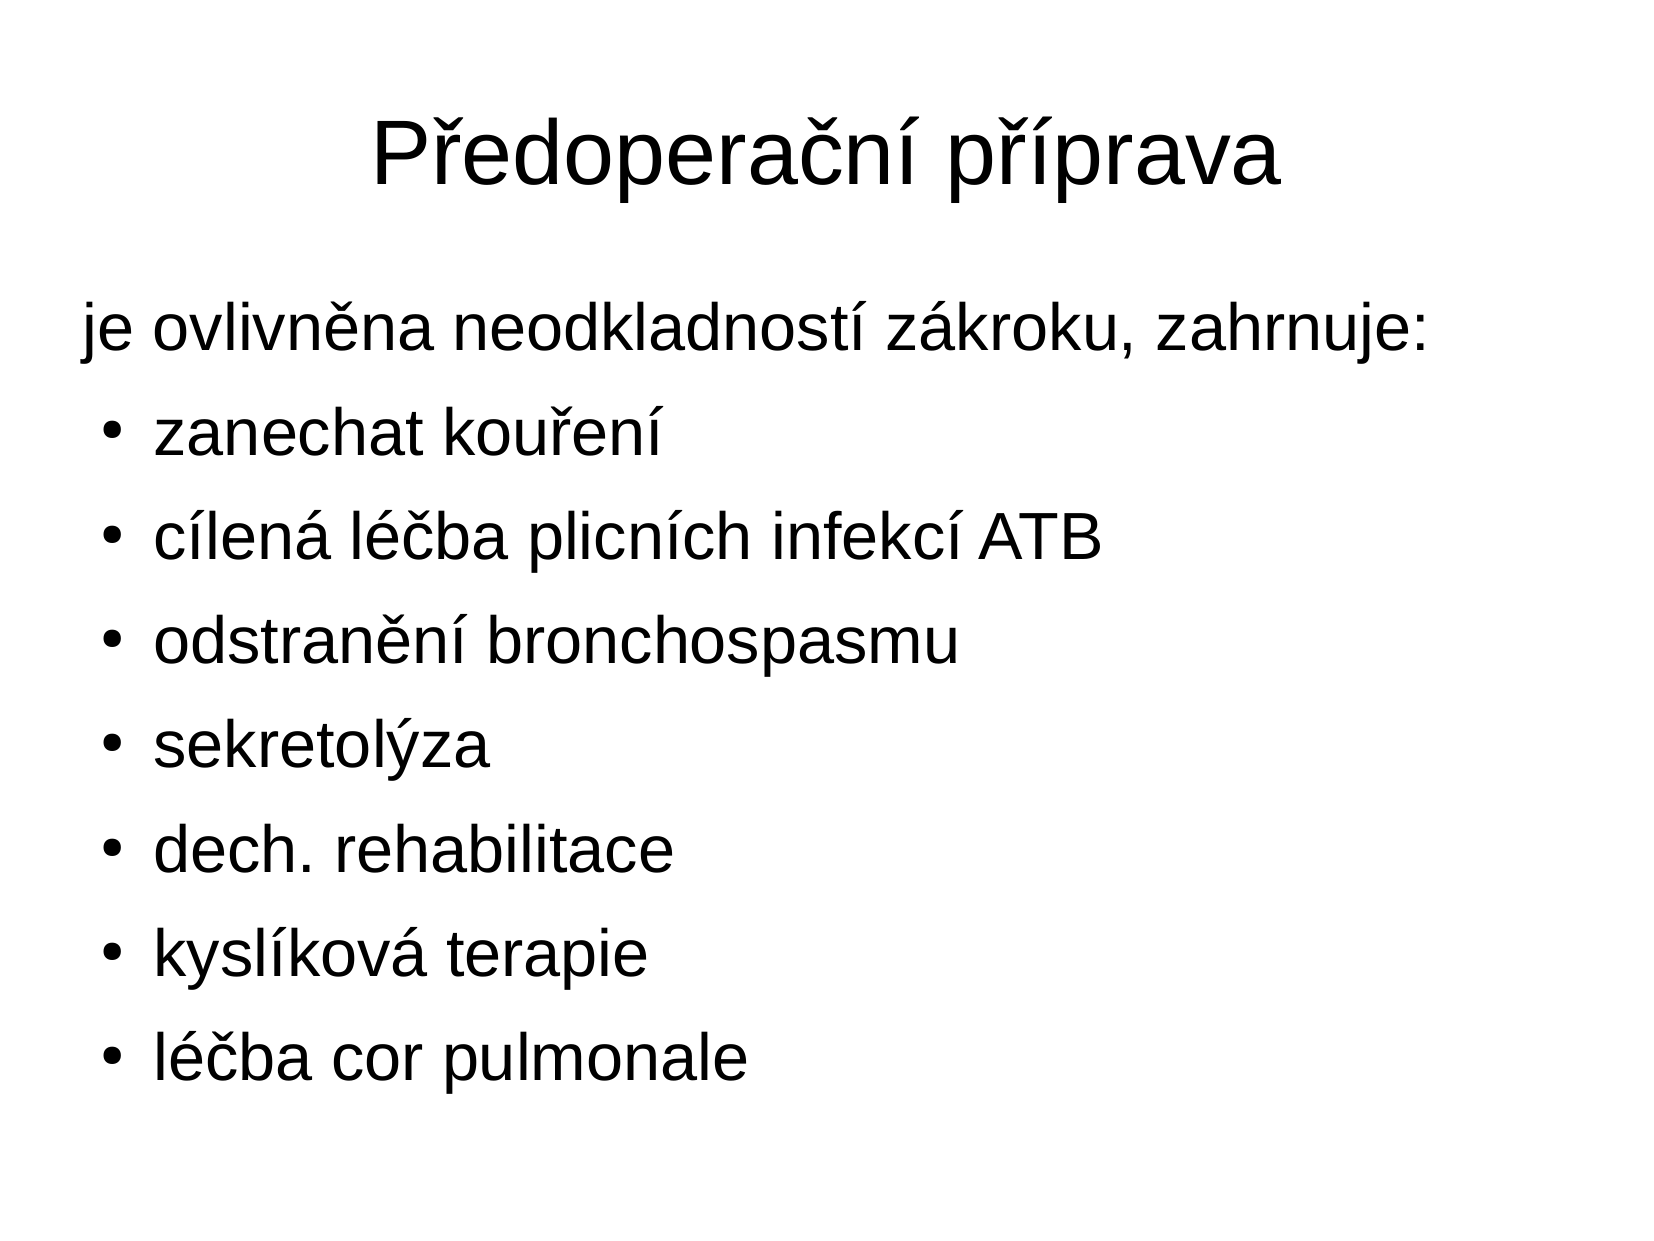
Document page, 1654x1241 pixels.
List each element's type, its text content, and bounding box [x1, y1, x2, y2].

list je ovlivněna neodkladností zákroku, zahrnuje: zanechat kouření cílená léčba plicních infekcí ATB odstranění bronchospasmu sekretolýza dech. rehabilitace kyslíková terapie léčba cor pulmonale [82, 290, 1571, 1094]
title Předoperační příprava [82, 56, 1571, 250]
